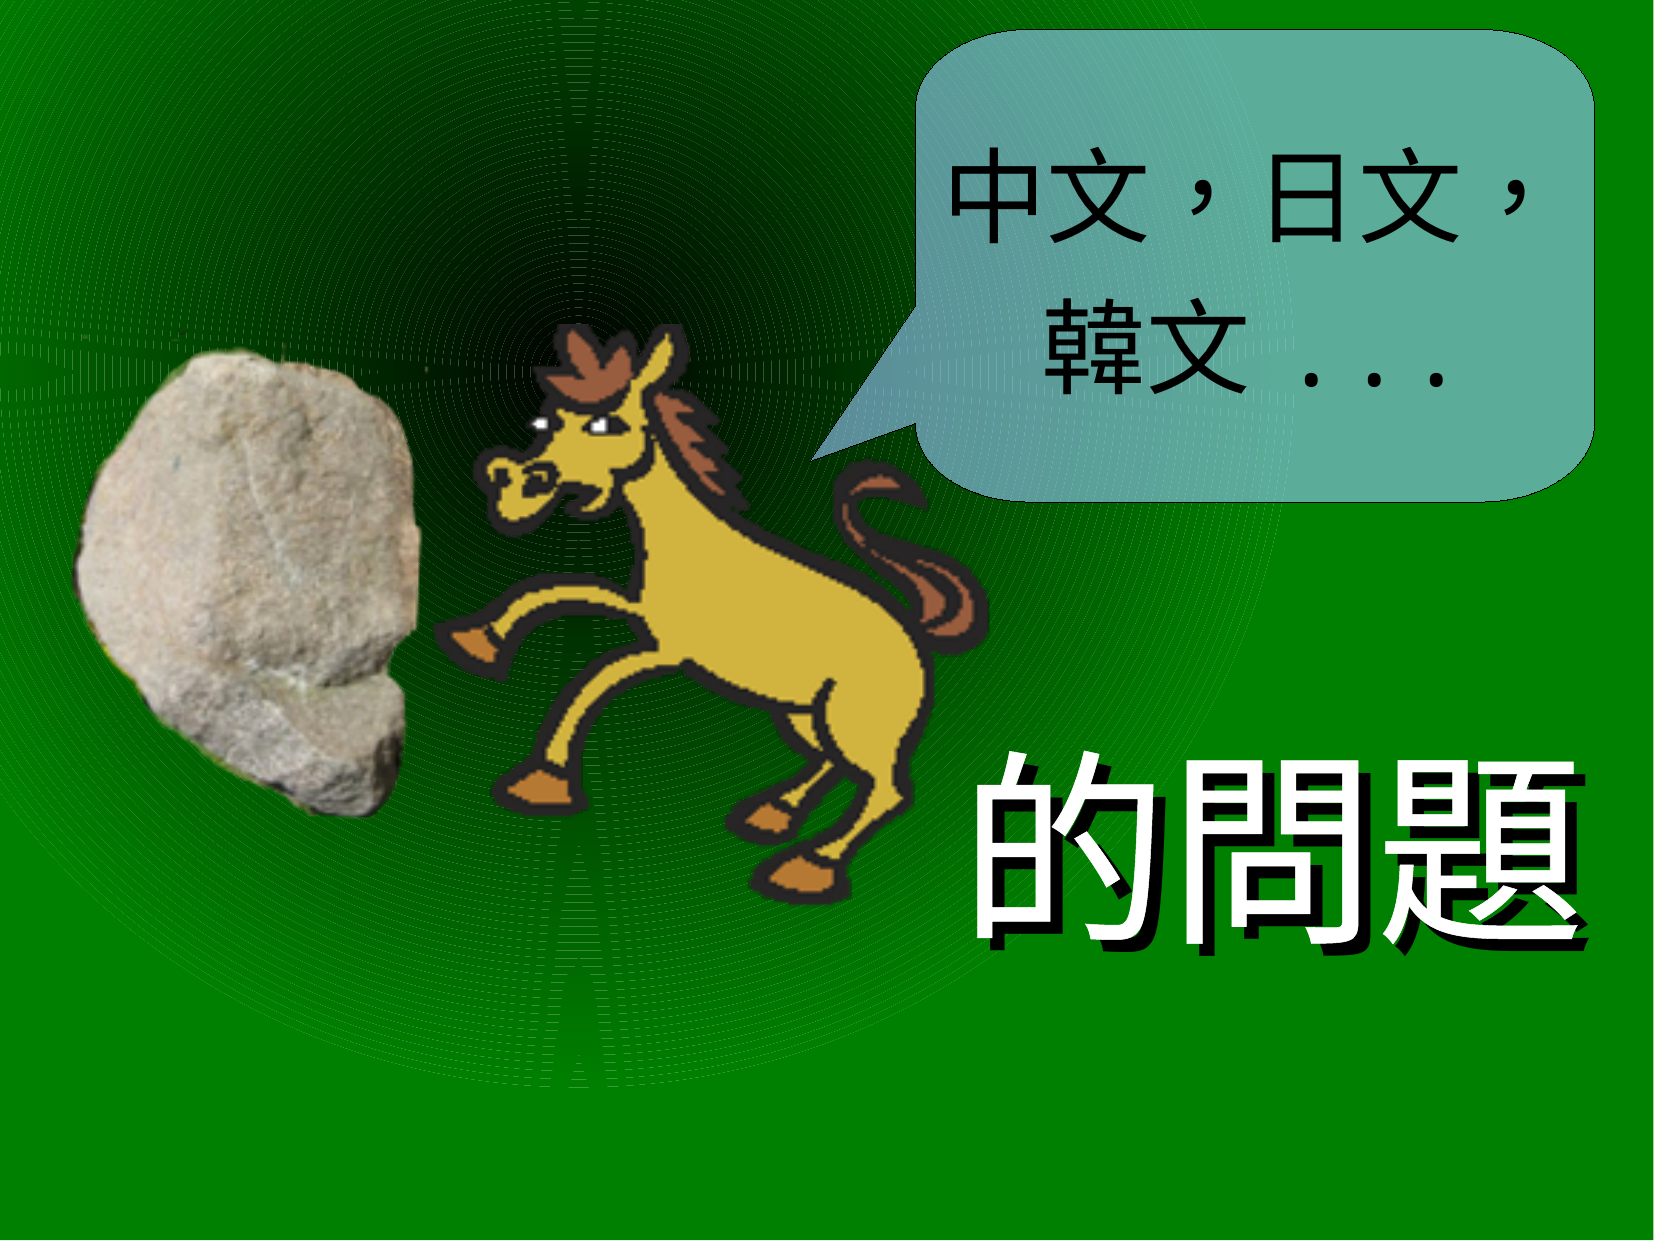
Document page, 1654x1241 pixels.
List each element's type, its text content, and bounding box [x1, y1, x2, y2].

text_box 的問題 [944, 677, 1600, 916]
picture [59, 324, 1004, 916]
text_box 中文，日文， 韓文... [809, 29, 1595, 503]
